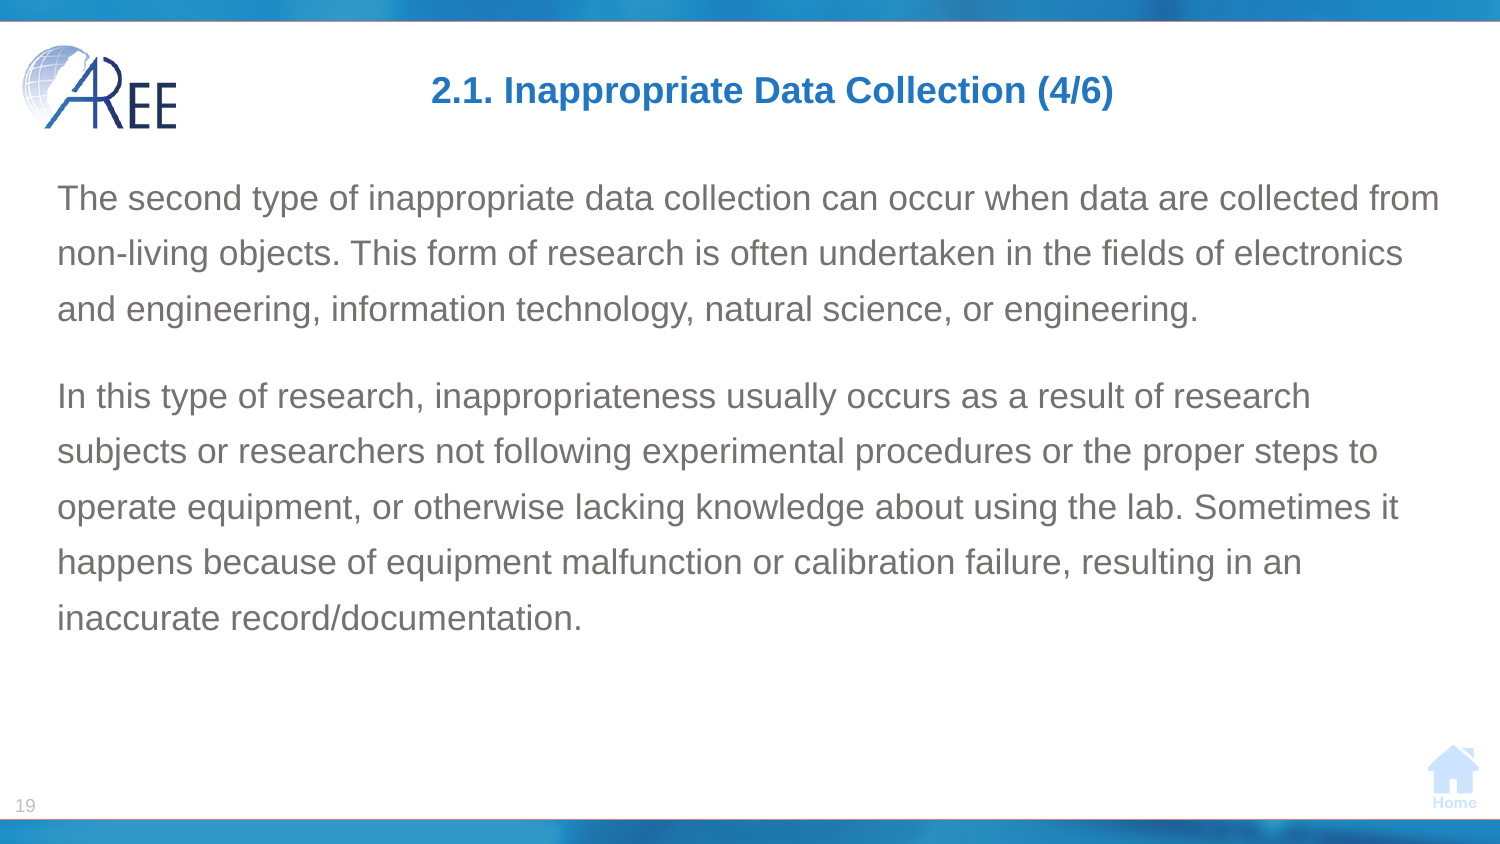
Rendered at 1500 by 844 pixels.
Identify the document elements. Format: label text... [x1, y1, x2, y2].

list The second type of inappropriate data collection can occur when data are collected from non-living objects. This form of research is often undertaken in the fields of electronics and engineering, information technology, natural science, or engineering. In this type of research, inappropriateness usually occurs as a result of research subjects or researchers not following experimental procedures or the proper steps to operate equipment, or otherwise lacking knowledge about using the lab. Sometimes it happens because of equipment malfunction or calibration failure, resulting in an inaccurate record/documentation. [42, 154, 1465, 783]
text_box 19 [0, 782, 338, 827]
title 2.1. Inappropriate Data Collection (4/6) [415, 63, 1466, 155]
